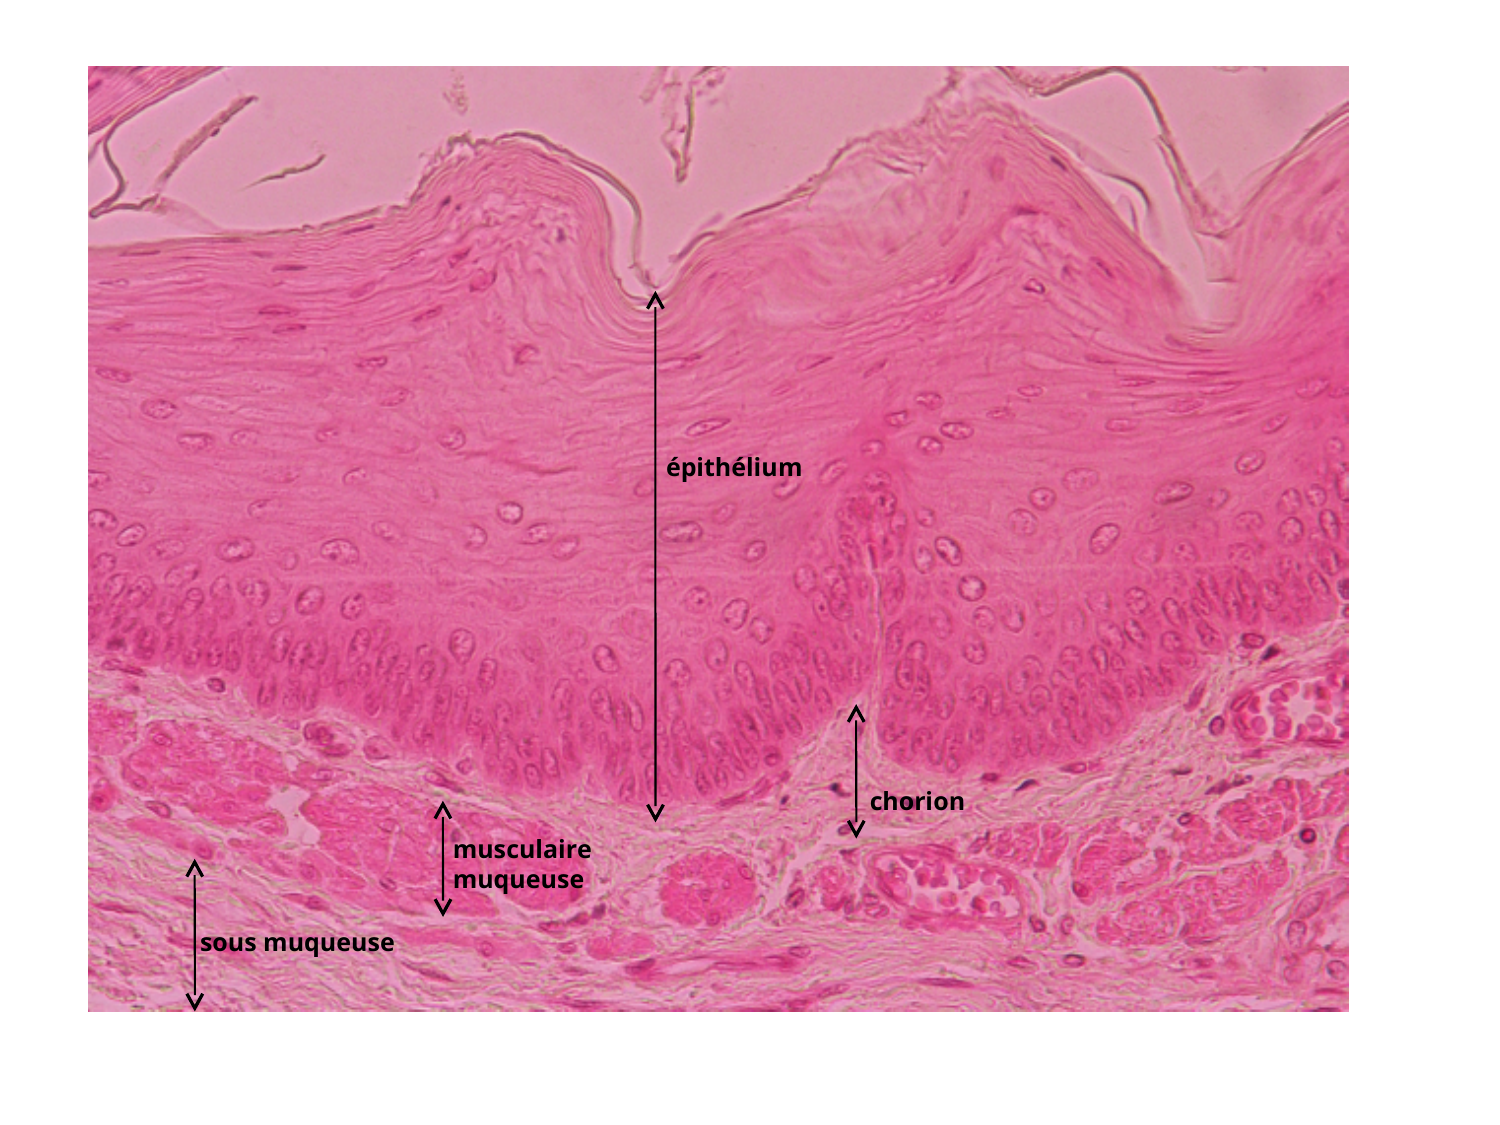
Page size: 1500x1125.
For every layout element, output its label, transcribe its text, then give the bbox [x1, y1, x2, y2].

text_box chorion [855, 778, 981, 824]
text_box sous muqueuse [185, 918, 411, 965]
text_box épithélium [651, 444, 818, 490]
text_box musculaire muqueuse [438, 825, 608, 902]
picture [88, 66, 1349, 1012]
